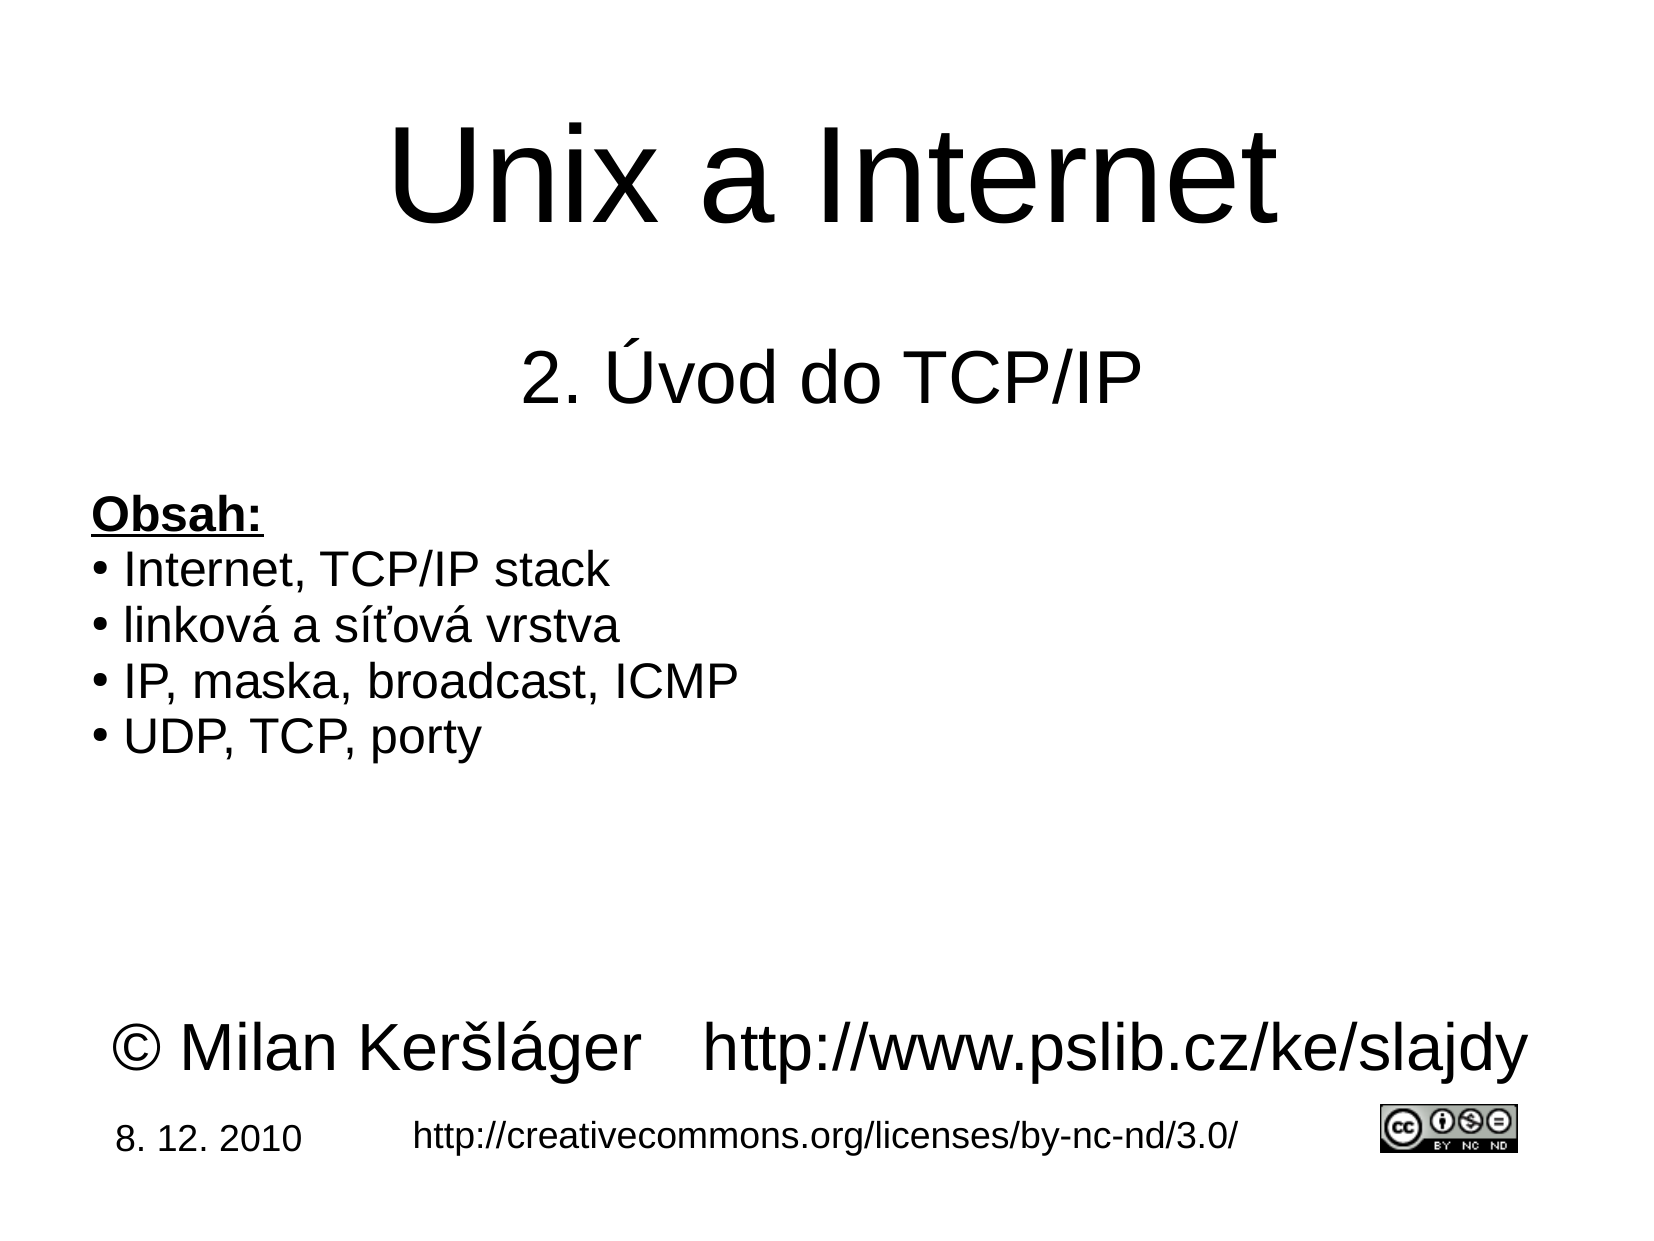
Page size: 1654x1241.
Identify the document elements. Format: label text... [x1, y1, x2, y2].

title Unix a Internet 2. Úvod do TCP/IP [88, 56, 1577, 461]
picture [1380, 1104, 1518, 1153]
text_box http://creativecommons.org/licenses/by-nc-nd/3.0/ [339, 1107, 1313, 1165]
list © Milan Keršláger http://www.pslib.cz/ke/slajdy [76, 1009, 1565, 1087]
text_box 8.12.2010 [100, 1110, 337, 1168]
text_box Obsah: Internet, TCP/IP stack linková a síťová vrstva IP, maska, broadcast, ICMP UDP, TCP, porty [76, 478, 1583, 774]
